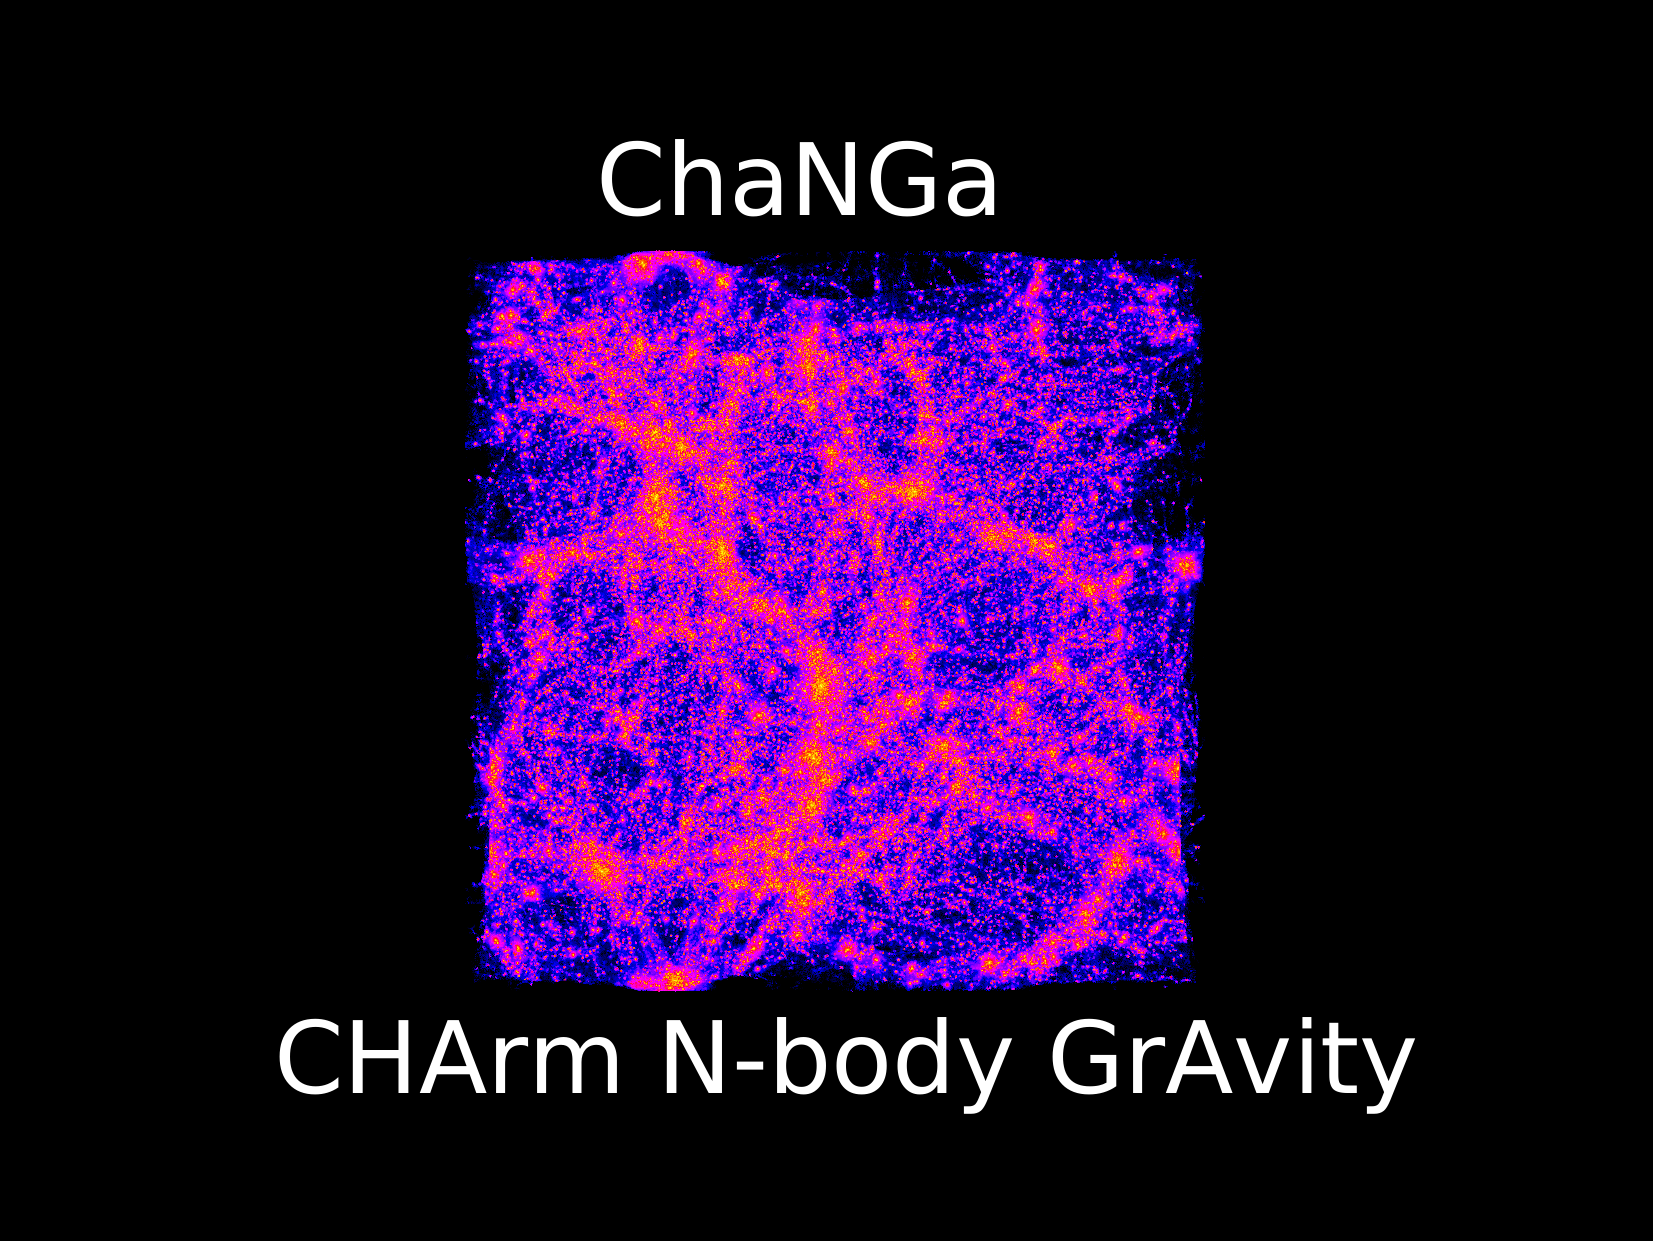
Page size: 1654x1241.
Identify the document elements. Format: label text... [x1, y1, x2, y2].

picture [459, 245, 1210, 996]
text_box ChaNGa [581, 115, 1060, 245]
text_box CHArm N-body GrAvity [259, 993, 1437, 1241]
